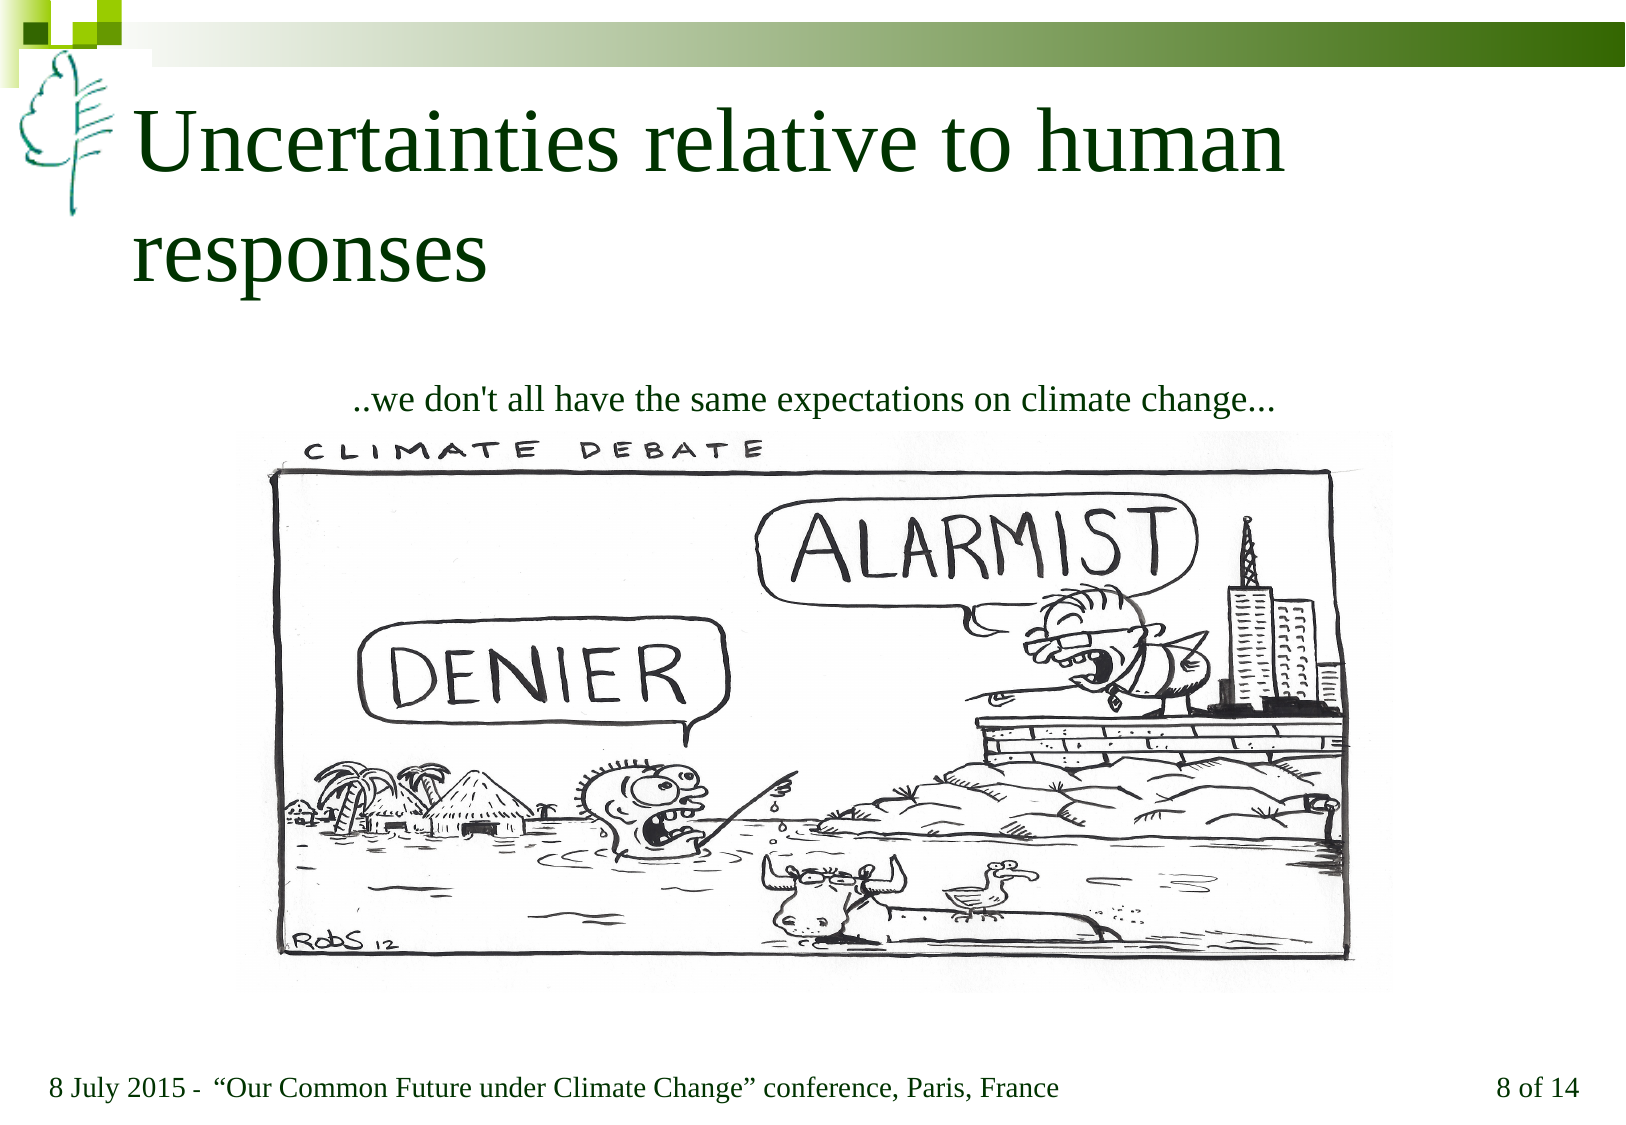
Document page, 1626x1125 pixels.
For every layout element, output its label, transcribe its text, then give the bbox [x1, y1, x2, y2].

picture [236, 431, 1393, 993]
title Uncertainties relative to human responses [118, 71, 1626, 308]
picture [19, 49, 152, 220]
text_box ..we don't all have the same expectations on climate change... [59, 366, 1571, 440]
